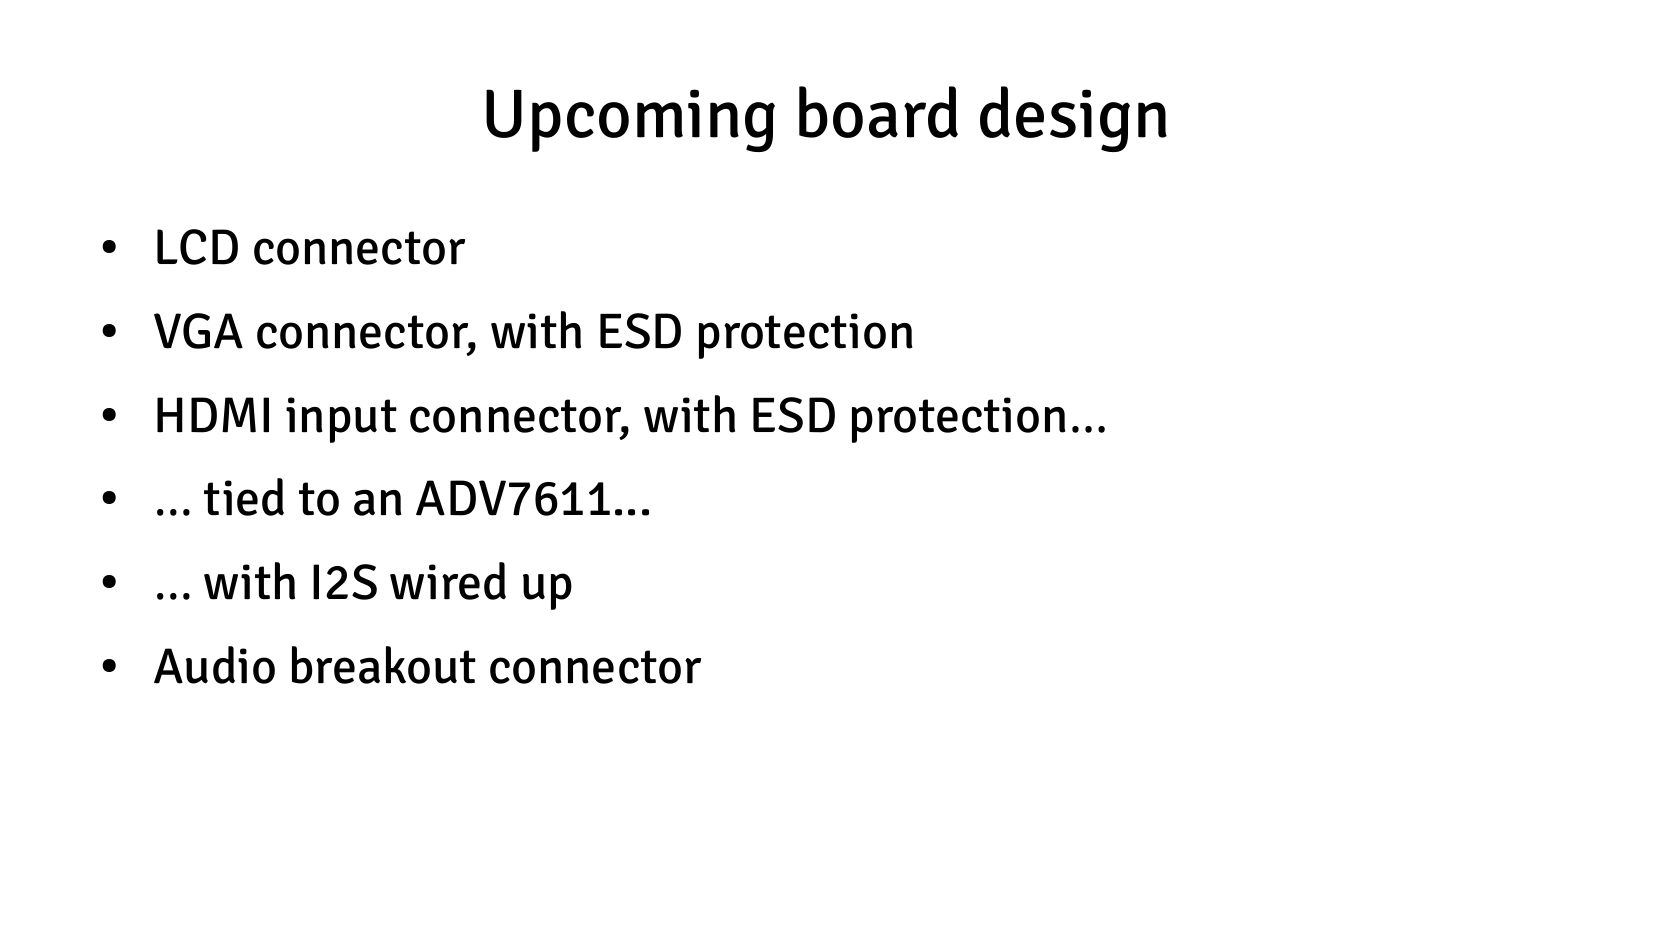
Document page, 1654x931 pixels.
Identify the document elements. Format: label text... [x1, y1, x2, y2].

title Upcoming board design [82, 37, 1571, 193]
list LCD connector VGA connector, with ESD protection HDMI input connector, with ESD protection… … tied to an ADV7611... … with I2S wired up Audio breakout connector [82, 217, 1571, 758]
